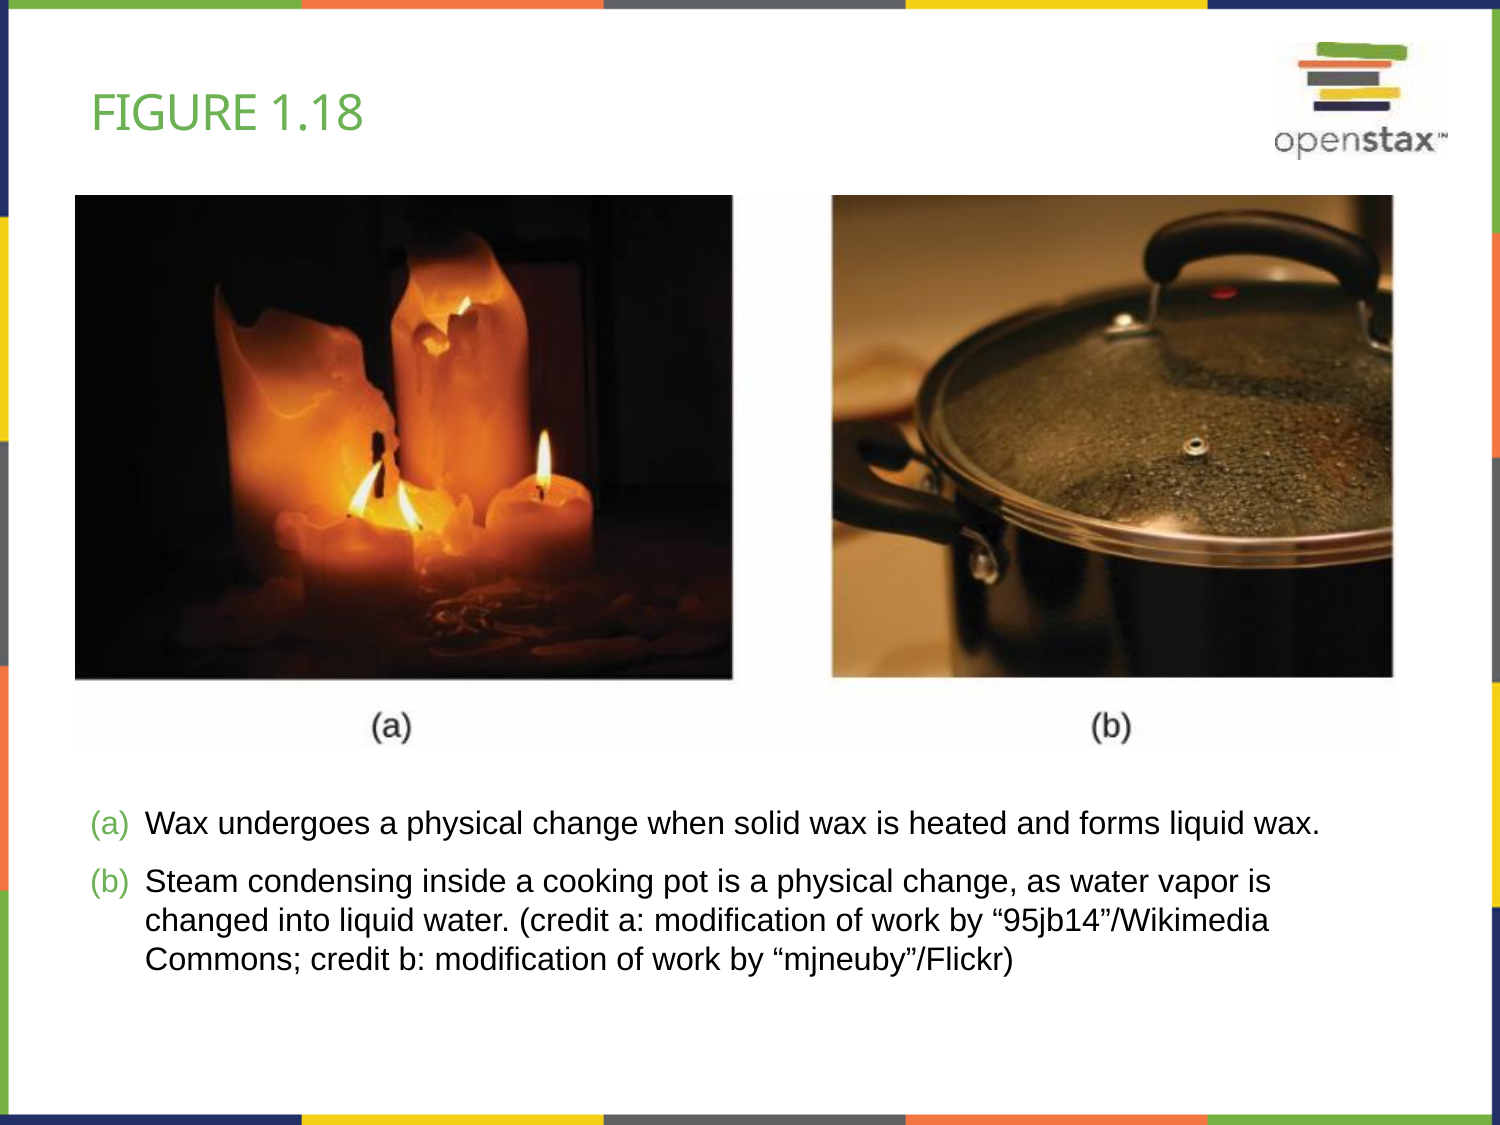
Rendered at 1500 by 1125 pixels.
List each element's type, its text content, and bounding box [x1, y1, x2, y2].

list Wax undergoes a physical change when solid wax is heated and forms liquid wax. Steam condensing inside a cooking pot is a physical change, as water vapor is changed into liquid water. (credit a: modification of work by “95jb14”/Wikimedia Commons; credit b: modification of work by “mjneuby”/Flickr) [75, 794, 1398, 986]
title Figure 1.18 [75, 39, 1398, 148]
picture [0, 0, 1500, 1125]
